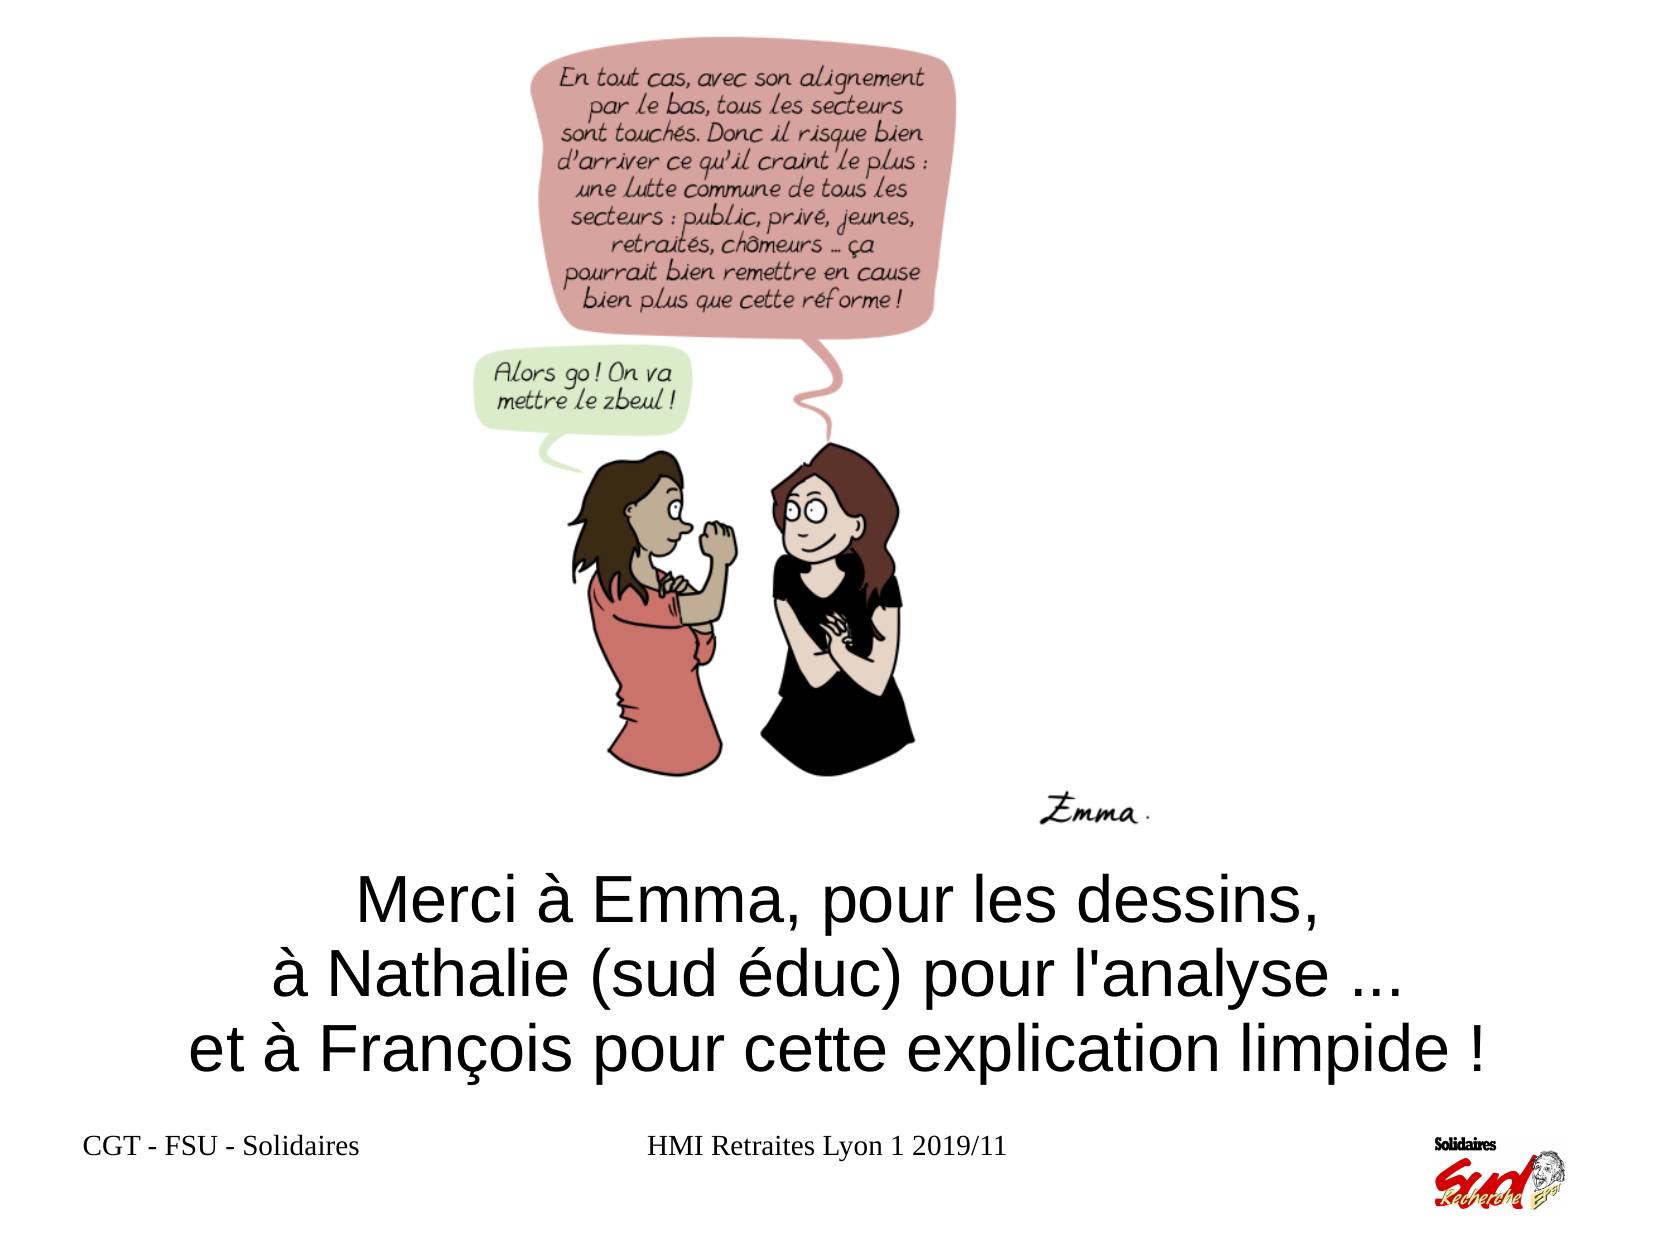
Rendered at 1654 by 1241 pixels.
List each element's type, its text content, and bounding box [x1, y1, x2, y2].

picture [1435, 1137, 1565, 1210]
picture [383, 23, 1211, 851]
title Merci à Emma, pour les dessins, à Nathalie (sud éduc) pour l'analyse ... et à François pour cette explication limpide ! [94, 861, 1583, 1087]
